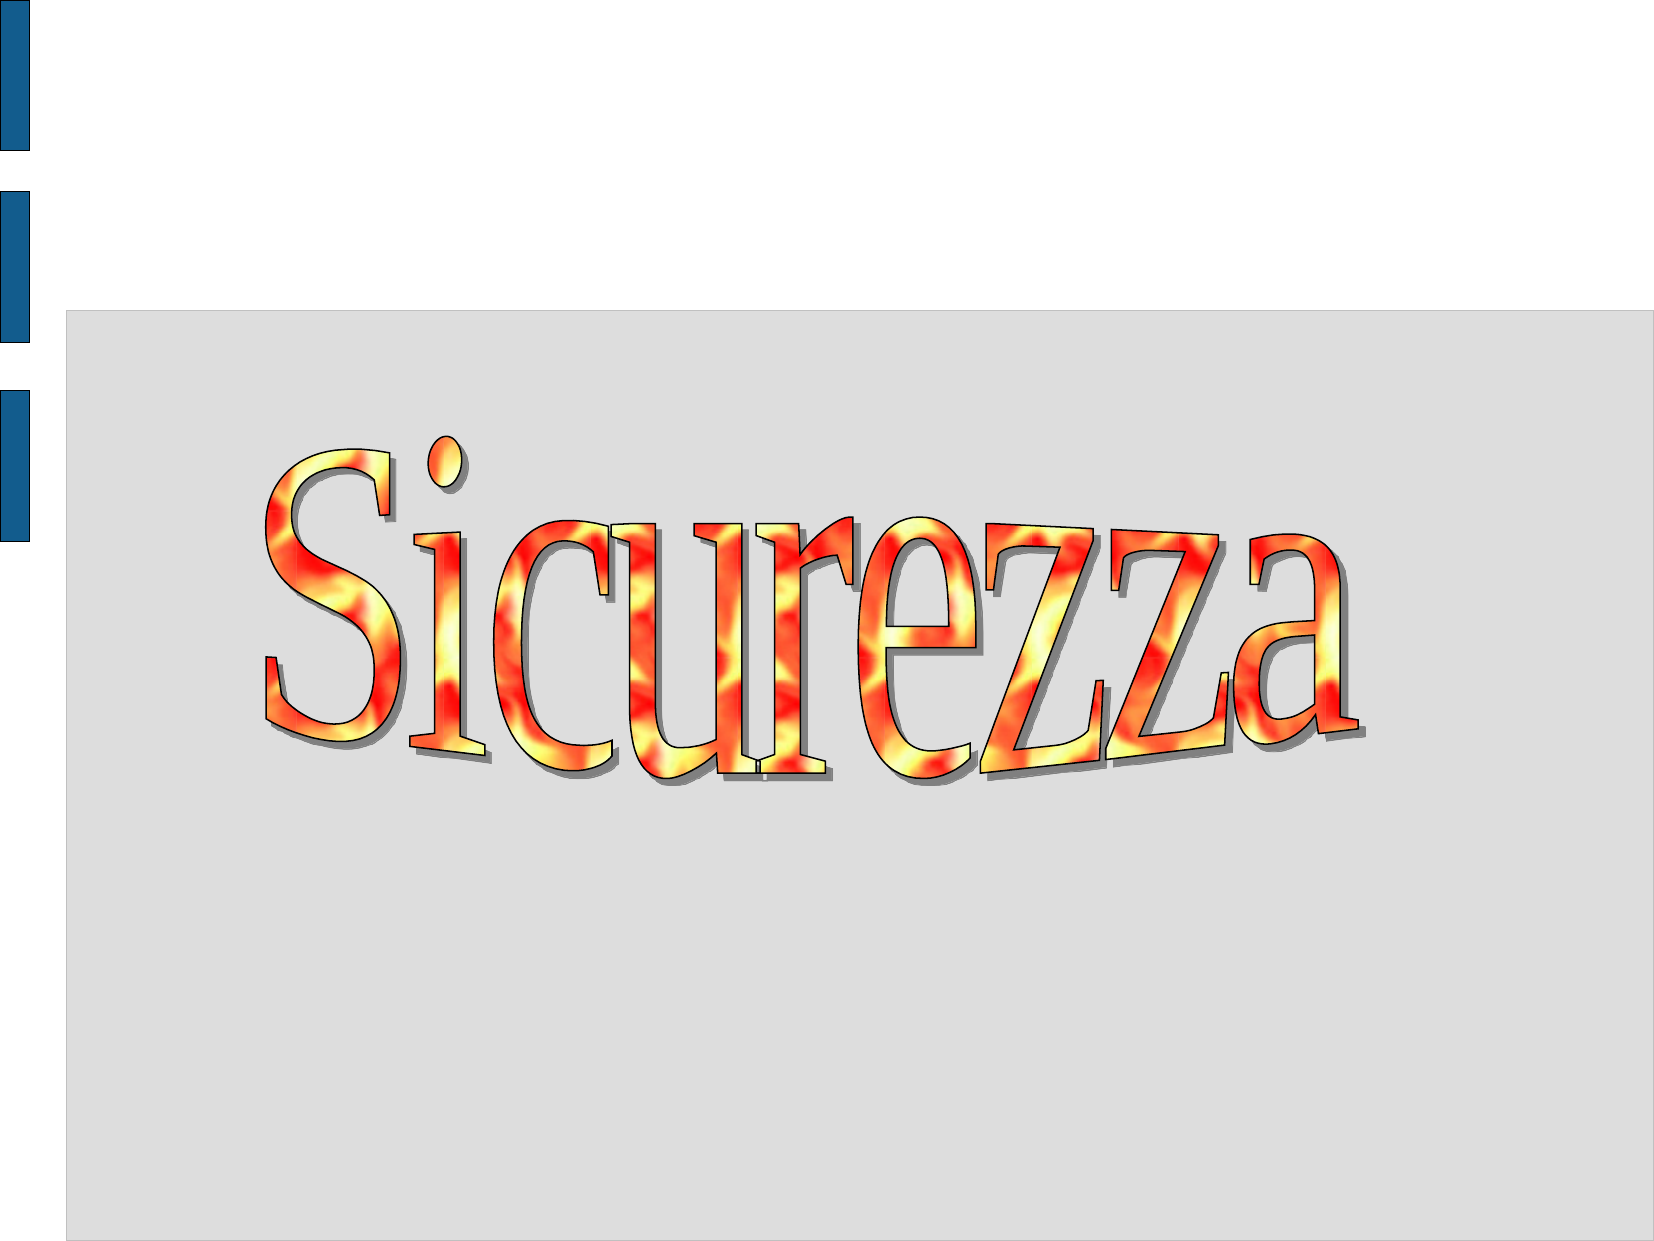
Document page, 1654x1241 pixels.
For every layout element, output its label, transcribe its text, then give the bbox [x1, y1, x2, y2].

text_box Sicurezza [409, 532, 485, 756]
text_box Sicurezza [428, 436, 462, 487]
text_box Sicurezza [980, 523, 1104, 774]
text_box Sicurezza [858, 517, 976, 779]
text_box Sicurezza [1233, 534, 1359, 745]
text_box Sicurezza [1105, 529, 1229, 760]
text_box Sicurezza [265, 449, 401, 742]
text_box Sicurezza [611, 517, 853, 779]
text_box Sicurezza [493, 520, 612, 771]
